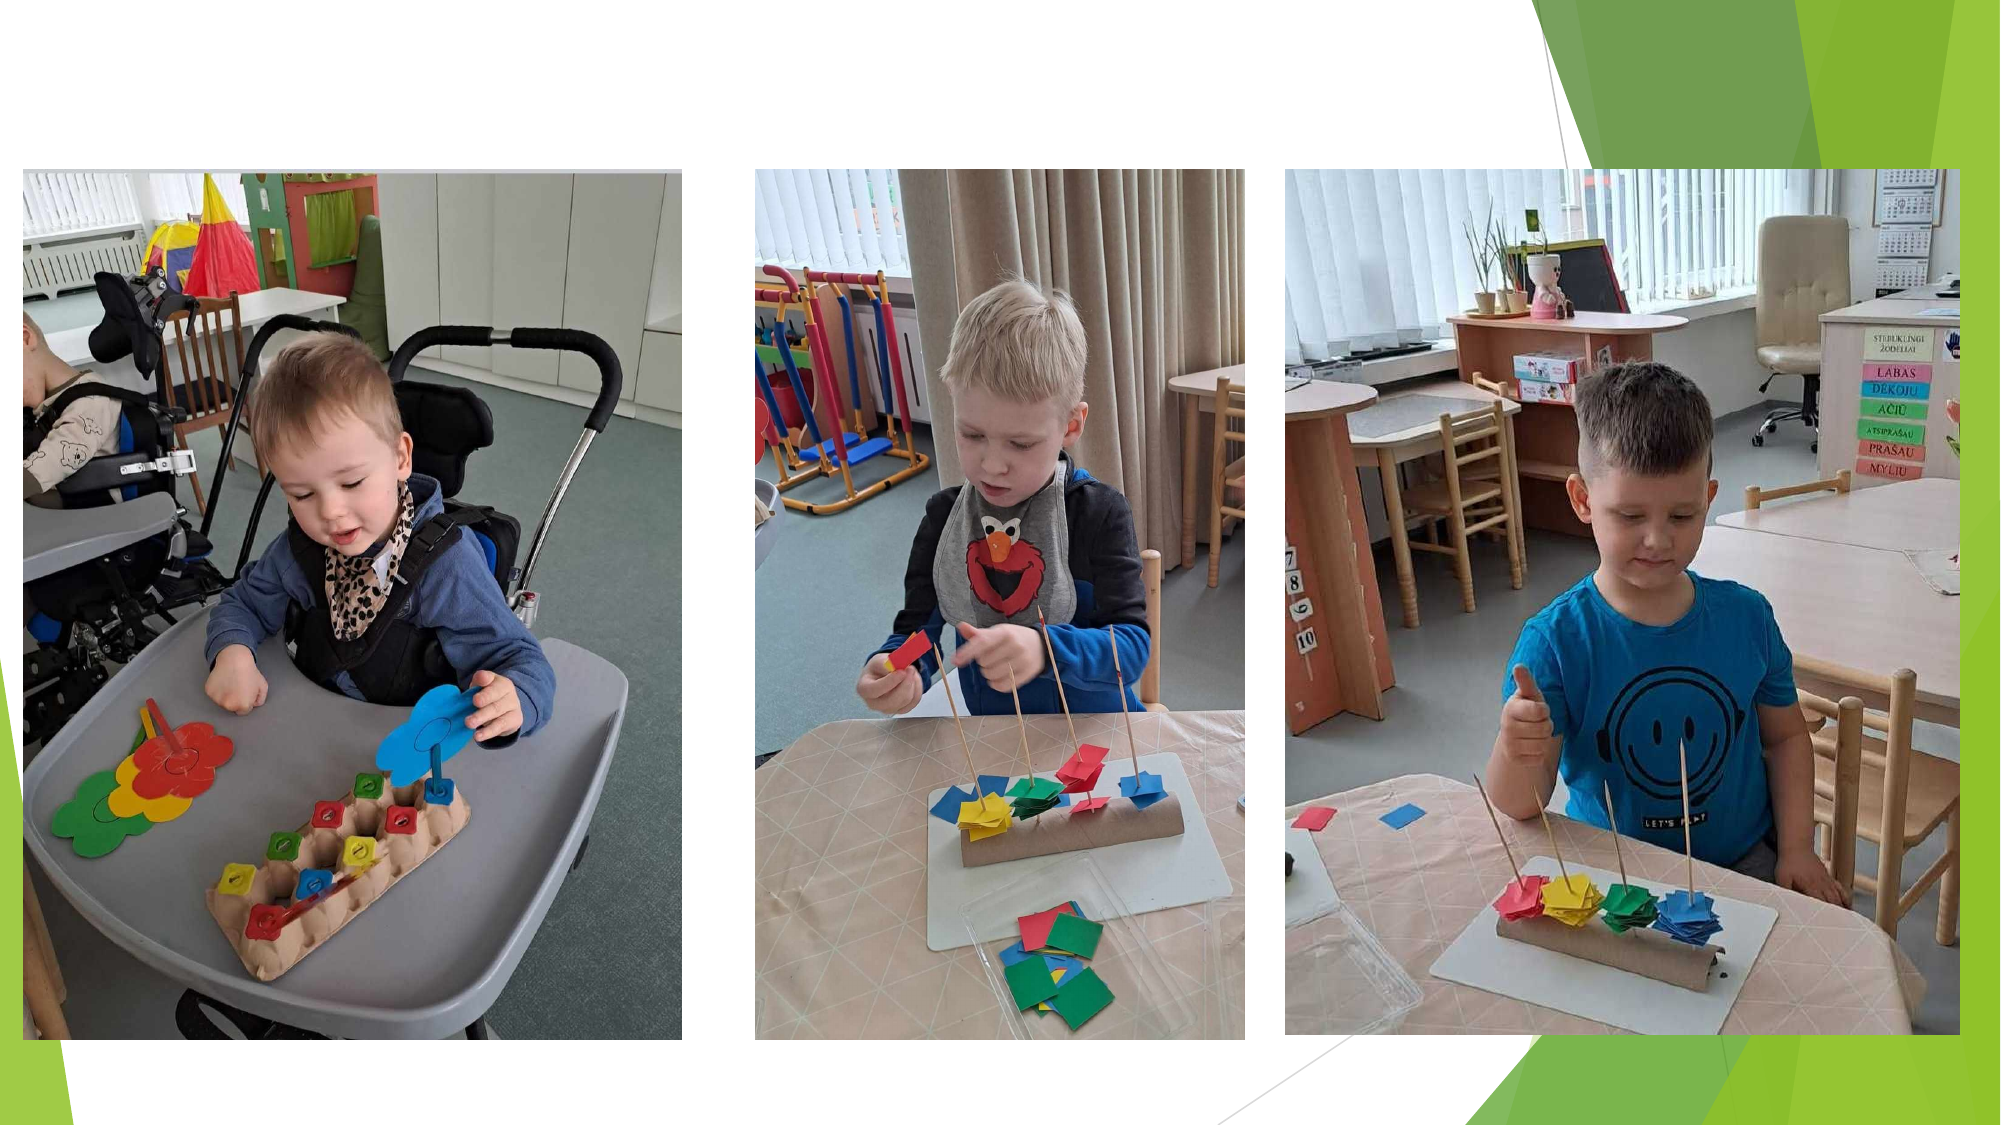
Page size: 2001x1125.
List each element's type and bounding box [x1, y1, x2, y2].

picture [23, 169, 682, 1040]
picture [1285, 169, 1960, 1035]
picture [755, 169, 1245, 1040]
